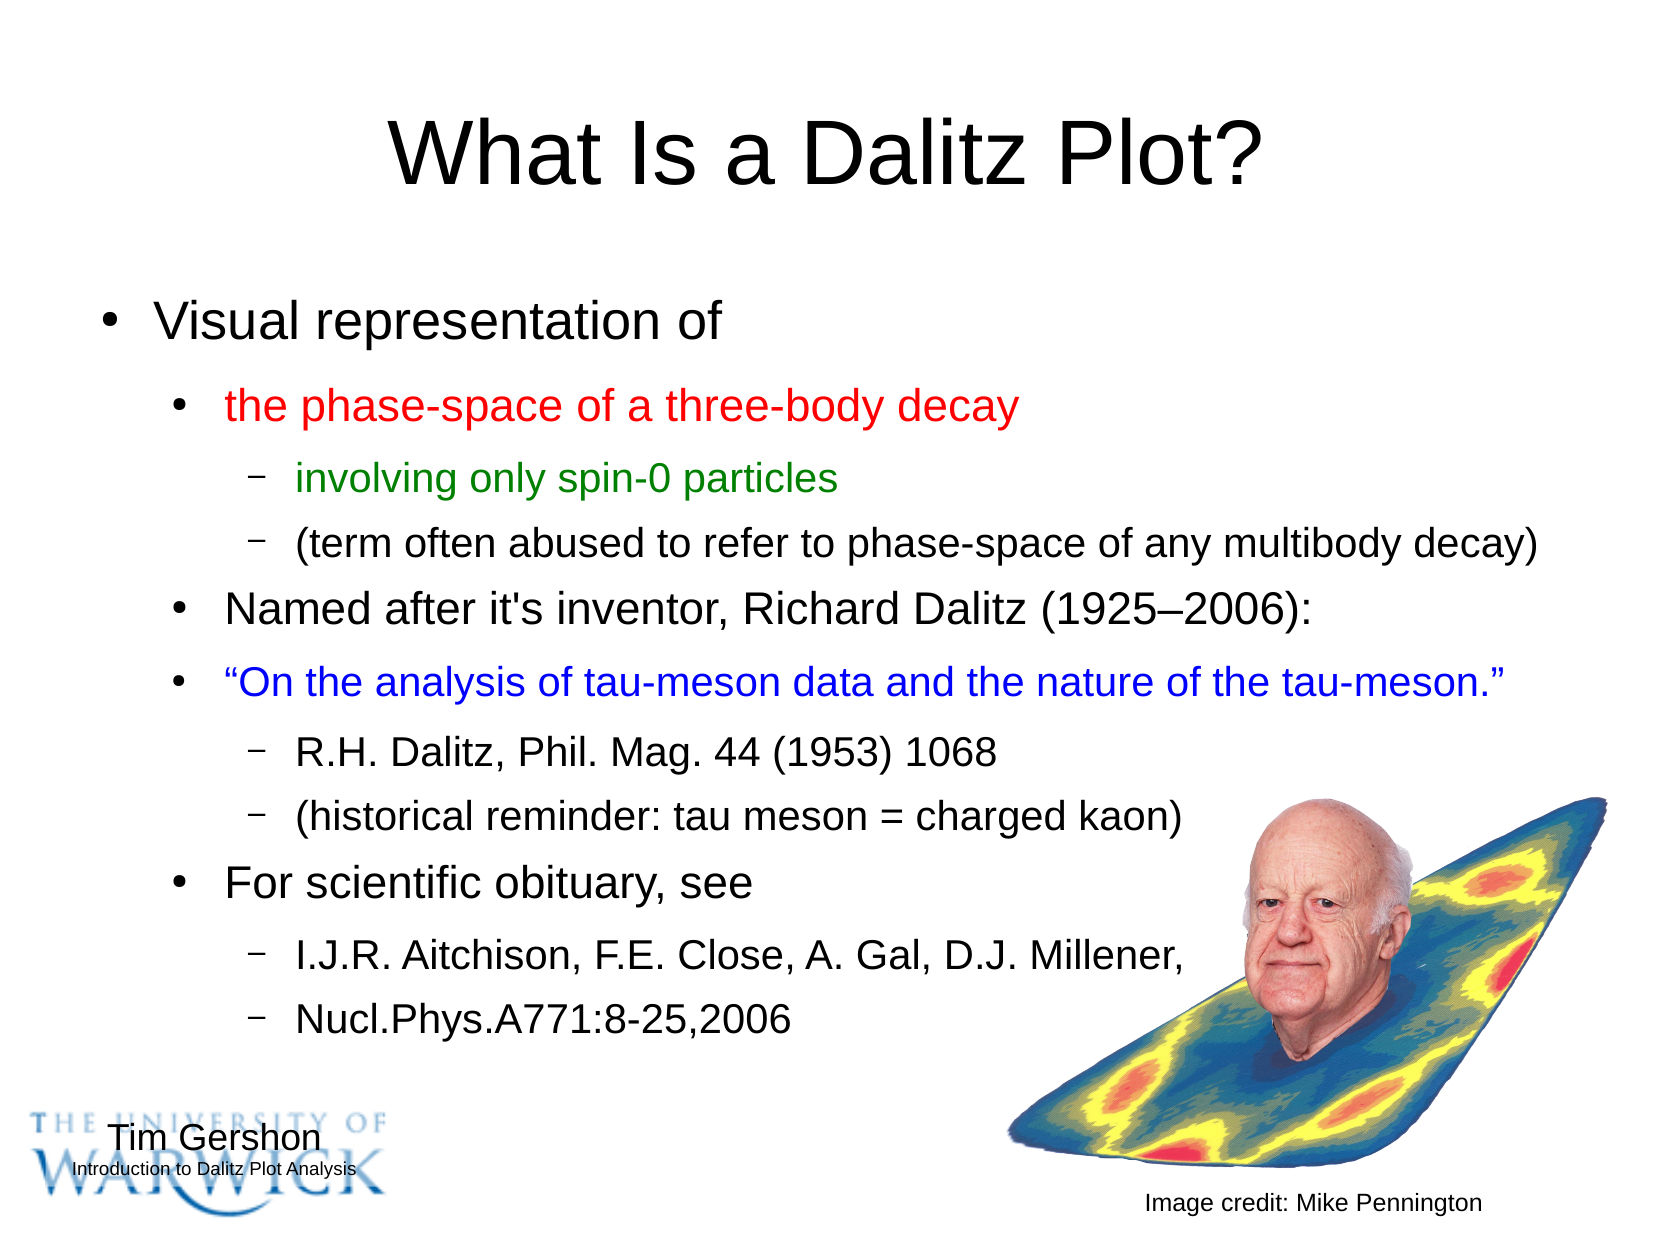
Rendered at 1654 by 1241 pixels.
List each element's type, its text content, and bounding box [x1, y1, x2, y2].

text_box Tim Gershon Introduction to Dalitz Plot Analysis [45, 1108, 384, 1187]
picture [1001, 783, 1616, 1175]
picture [19, 1106, 406, 1232]
title What Is a Dalitz Plot? [82, 49, 1571, 257]
list Visual representation of the phase-space of a three-body decay involving only spin-0 particles (term often abused to refer to phase-space of any multibody decay) Named after it's inventor, Richard Dalitz (1925–2006): “On the analysis of tau-meson data and the nature of the tau-meson.” R.H. Dalitz, Phil. Mag. 44 (1953) 1068 (historical reminder: tau meson = charged kaon) For scientific obituary, see I.J.R. Aitchison, F.E. Close, A. Gal, D.J. Millener, Nucl.Phys.A771:8-25,2006 [82, 290, 1571, 1109]
text_box Image credit: Mike Pennington [1003, 1181, 1625, 1224]
